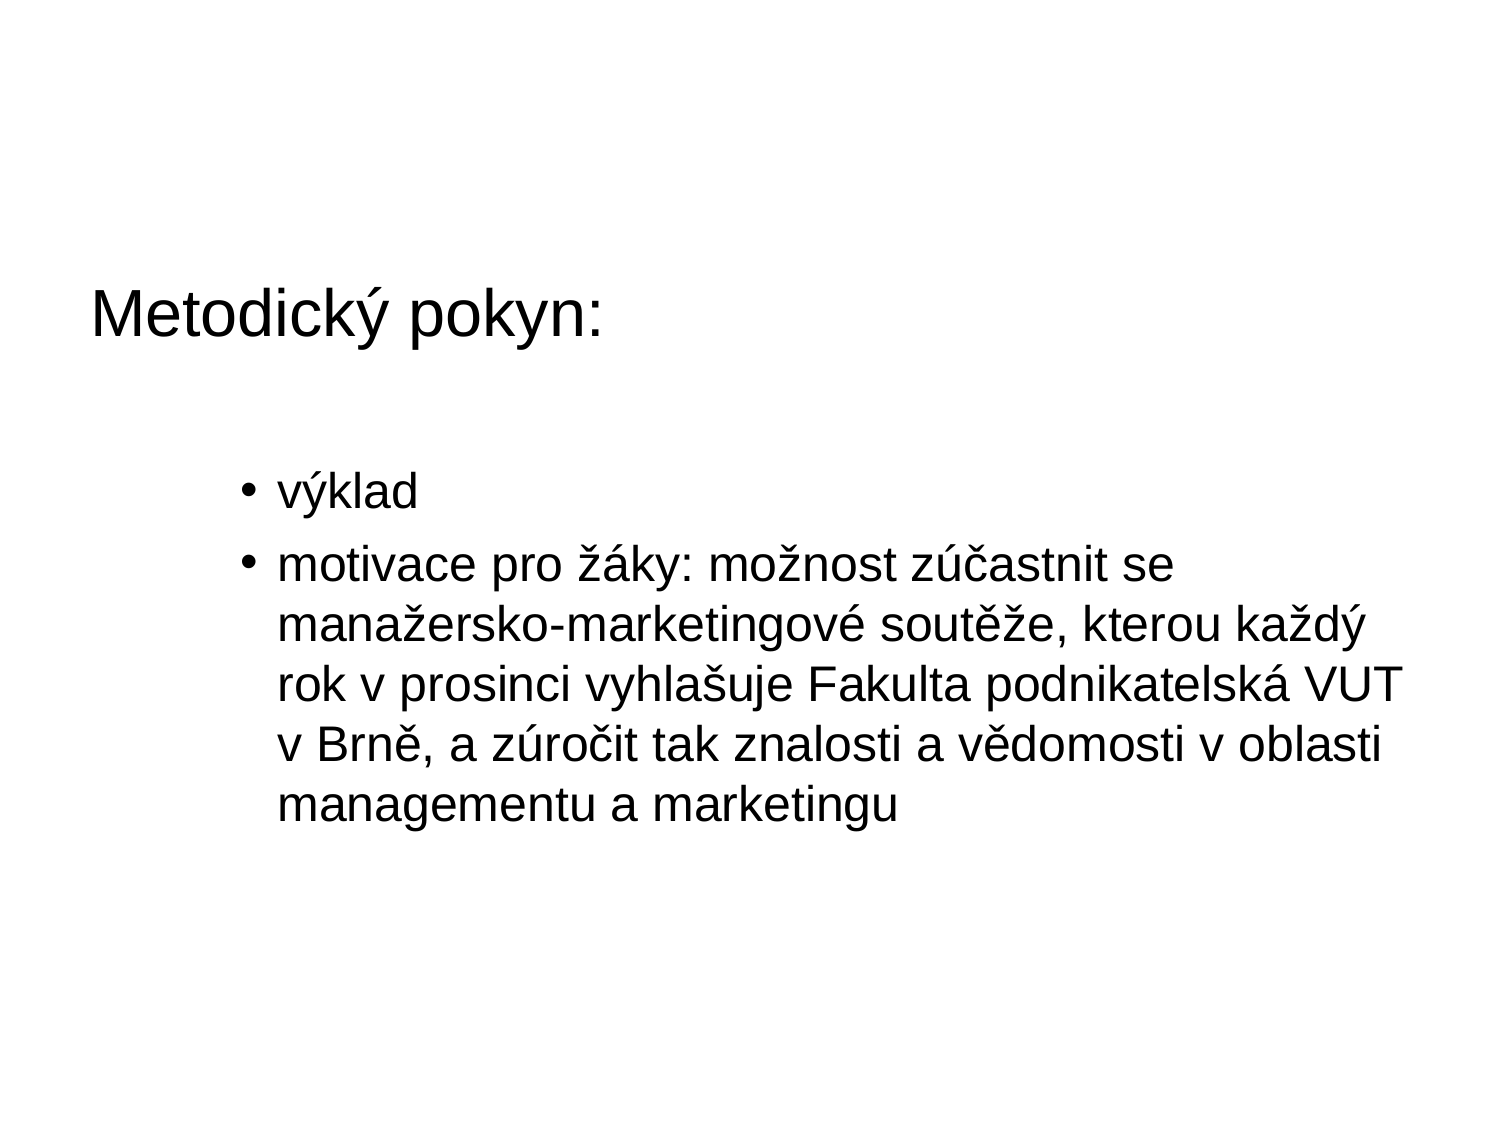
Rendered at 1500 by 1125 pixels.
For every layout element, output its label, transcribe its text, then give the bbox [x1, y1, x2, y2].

list Metodický pokyn: výklad motivace pro žáky: možnost zúčastnit se manažersko-marketingové soutěže, kterou každý rok v prosinci vyhlašuje Fakulta podnikatelská VUT v Brně, a zúročit tak znalosti a vědomosti v oblasti managementu a marketingu [75, 262, 1426, 1033]
